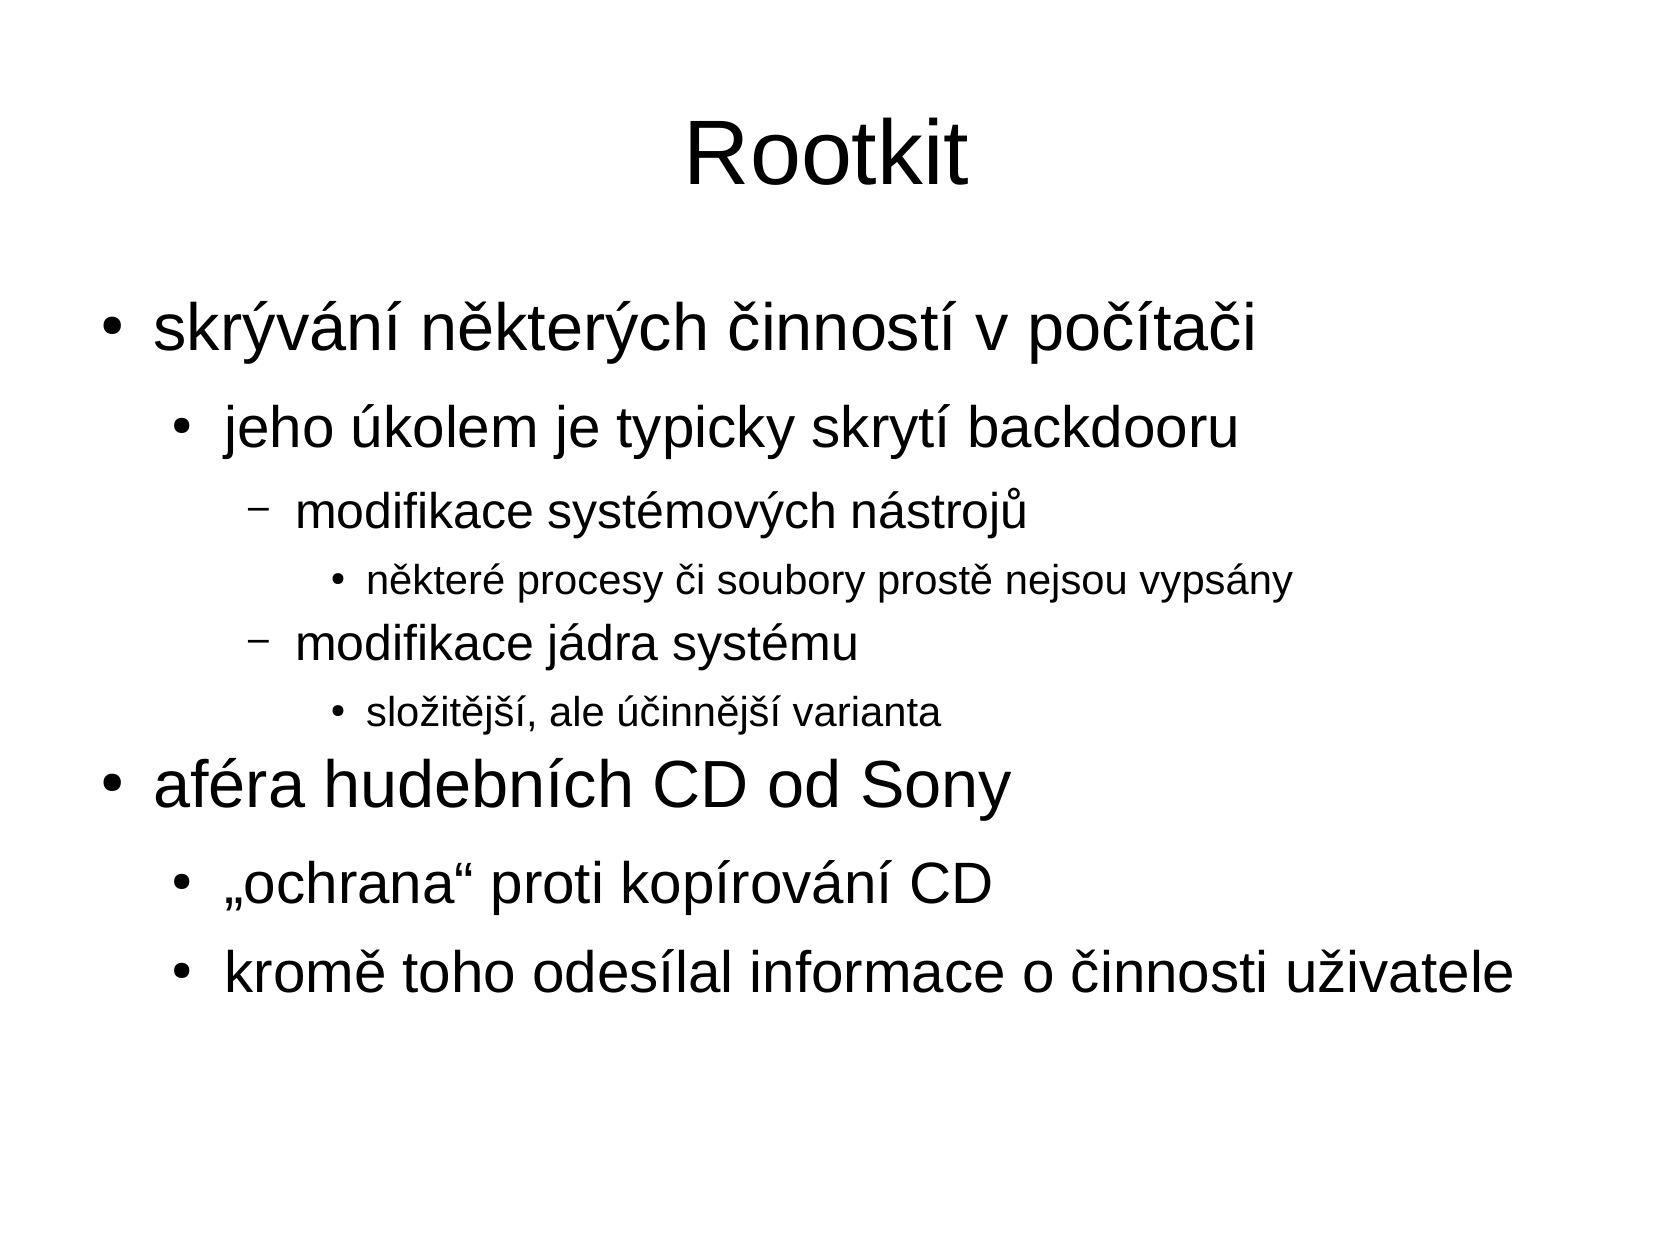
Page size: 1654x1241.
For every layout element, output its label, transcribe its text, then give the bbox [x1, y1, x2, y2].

list skrývání některých činností v počítači jeho úkolem je typicky skrytí backdooru modifikace systémových nástrojů některé procesy či soubory prostě nejsou vypsány modifikace jádra systému složitější, ale účinnější varianta aféra hudebních CD od Sony „ochrana“ proti kopírování CD kromě toho odesílal informace o činnosti uživatele [82, 290, 1571, 1109]
title Rootkit [82, 49, 1571, 257]
